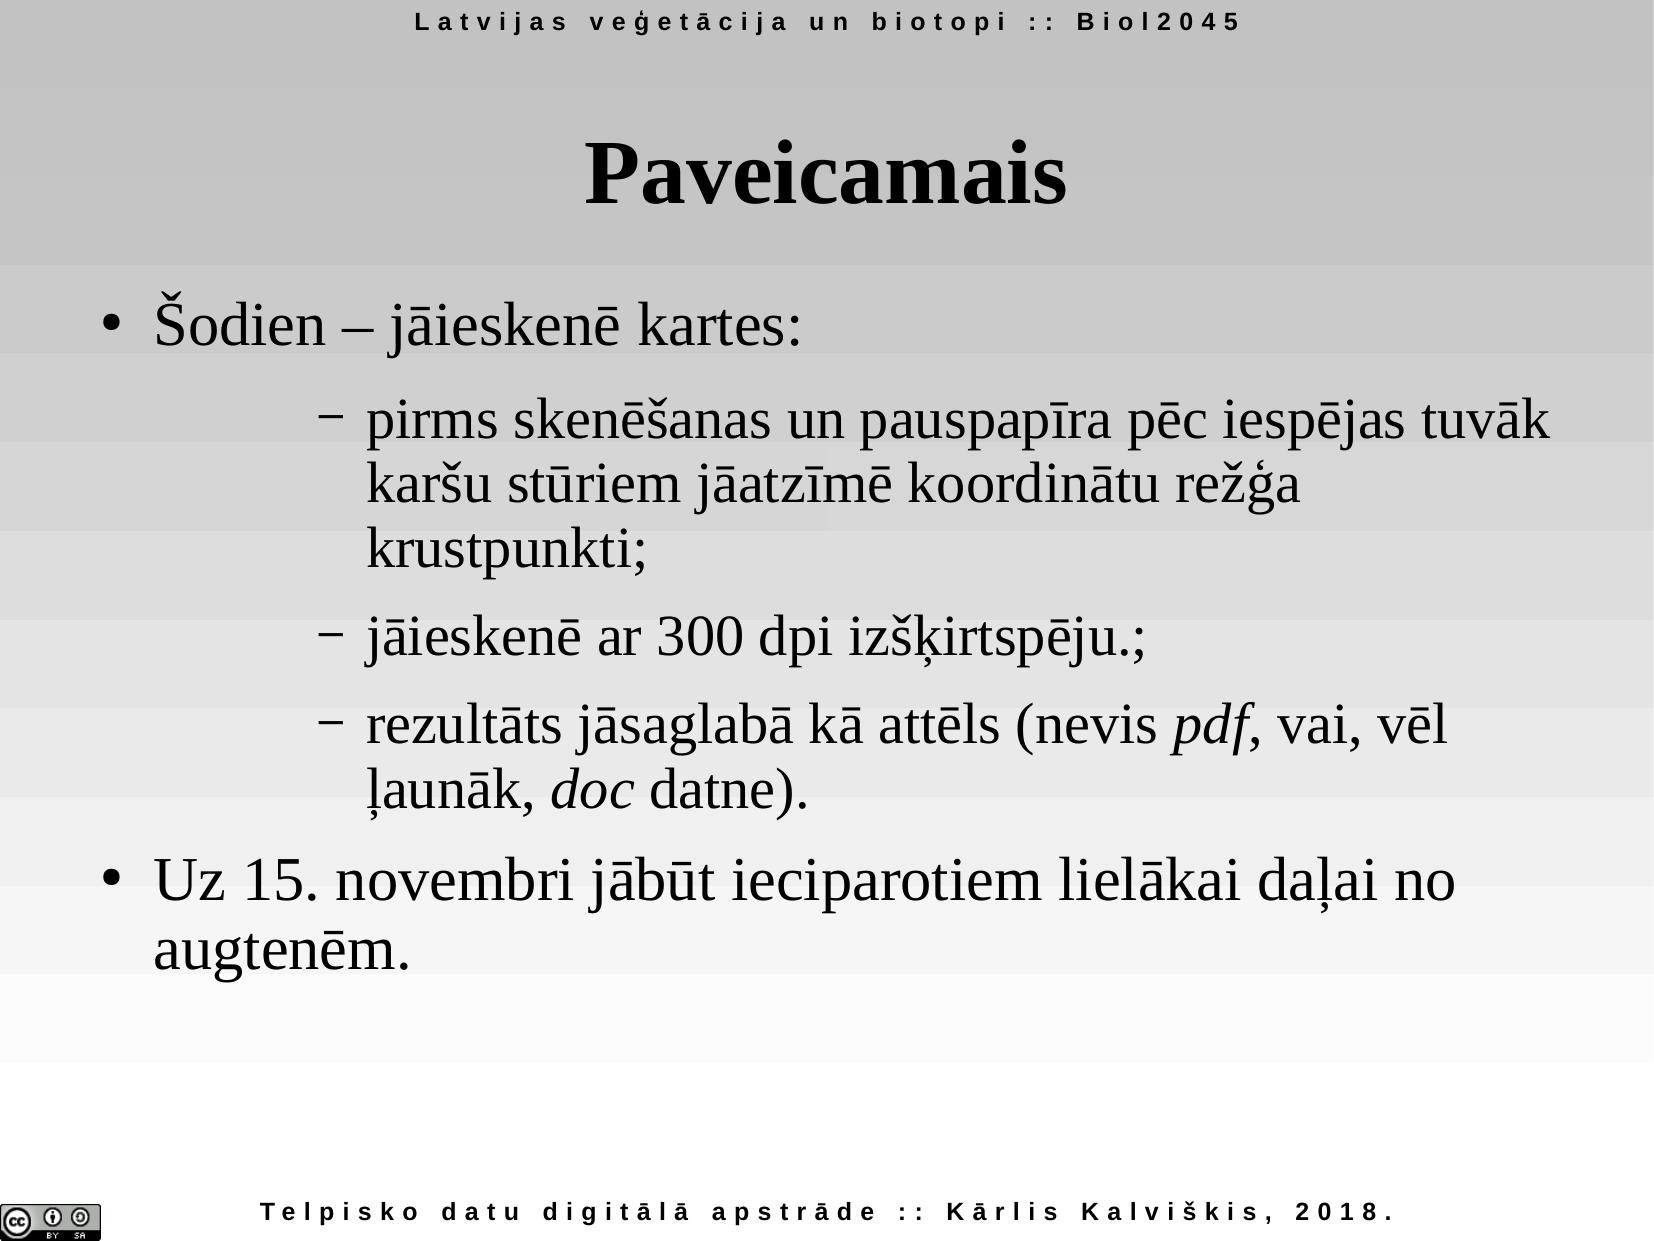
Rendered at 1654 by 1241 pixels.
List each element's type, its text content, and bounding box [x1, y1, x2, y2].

title Paveicamais [29, 49, 1625, 296]
list Šodien – jāieskenē kartes: pirms skenēšanas un pauspapīra pēc iespējas tuvāk karšu stūriem jāatzīmē koordinātu režģa krustpunkti; jāieskenē ar 300 dpi izšķirtspēju.; rezultāts jāsaglabā kā attēls (nevis pdf, vai, vēl ļaunāk, doc datne). Uz 15. novembri jābūt ieciparotiem lielākai daļai no augtenēm. [82, 289, 1571, 1113]
picture [0, 0, 1654, 1241]
